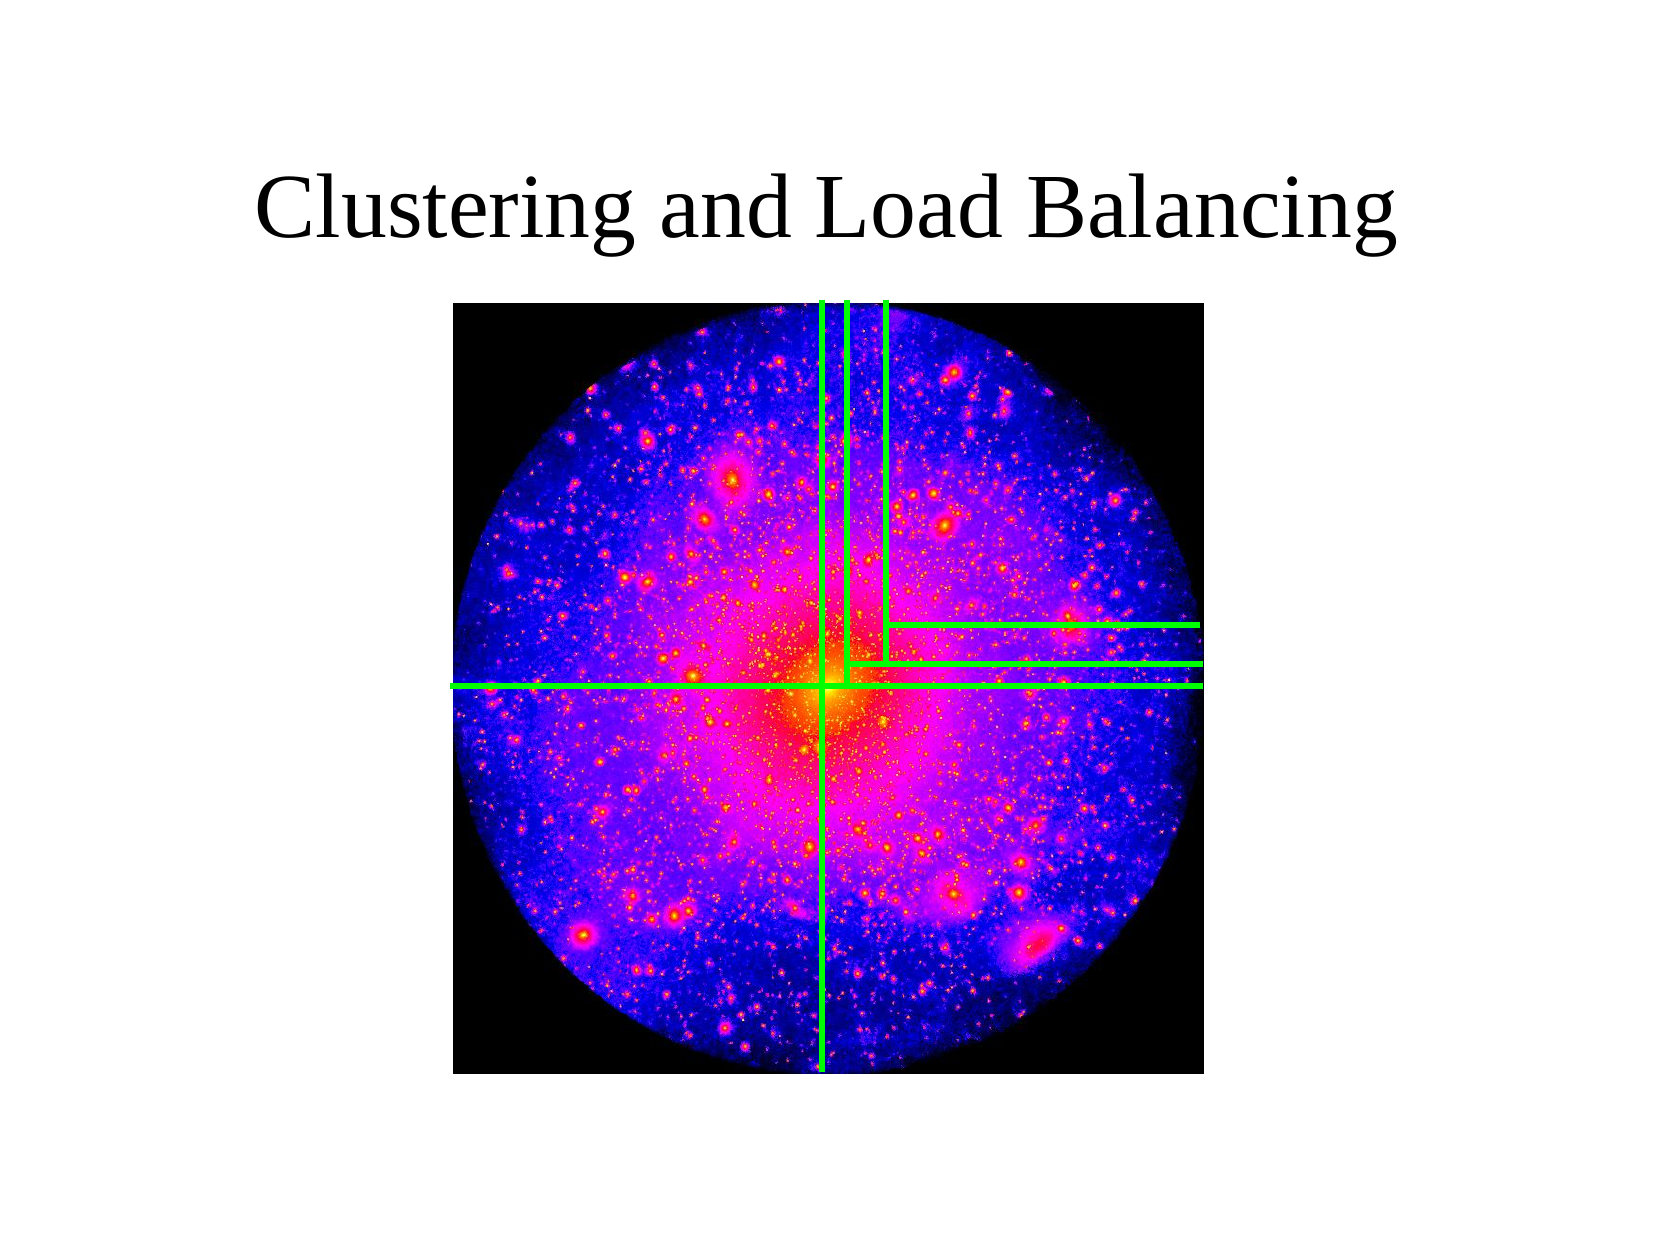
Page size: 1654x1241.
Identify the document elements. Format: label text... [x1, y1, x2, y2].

picture [825, 303, 844, 683]
title Clustering and Load Balancing [121, 102, 1534, 310]
picture [453, 303, 819, 683]
picture [453, 303, 1204, 1074]
picture [850, 303, 883, 661]
